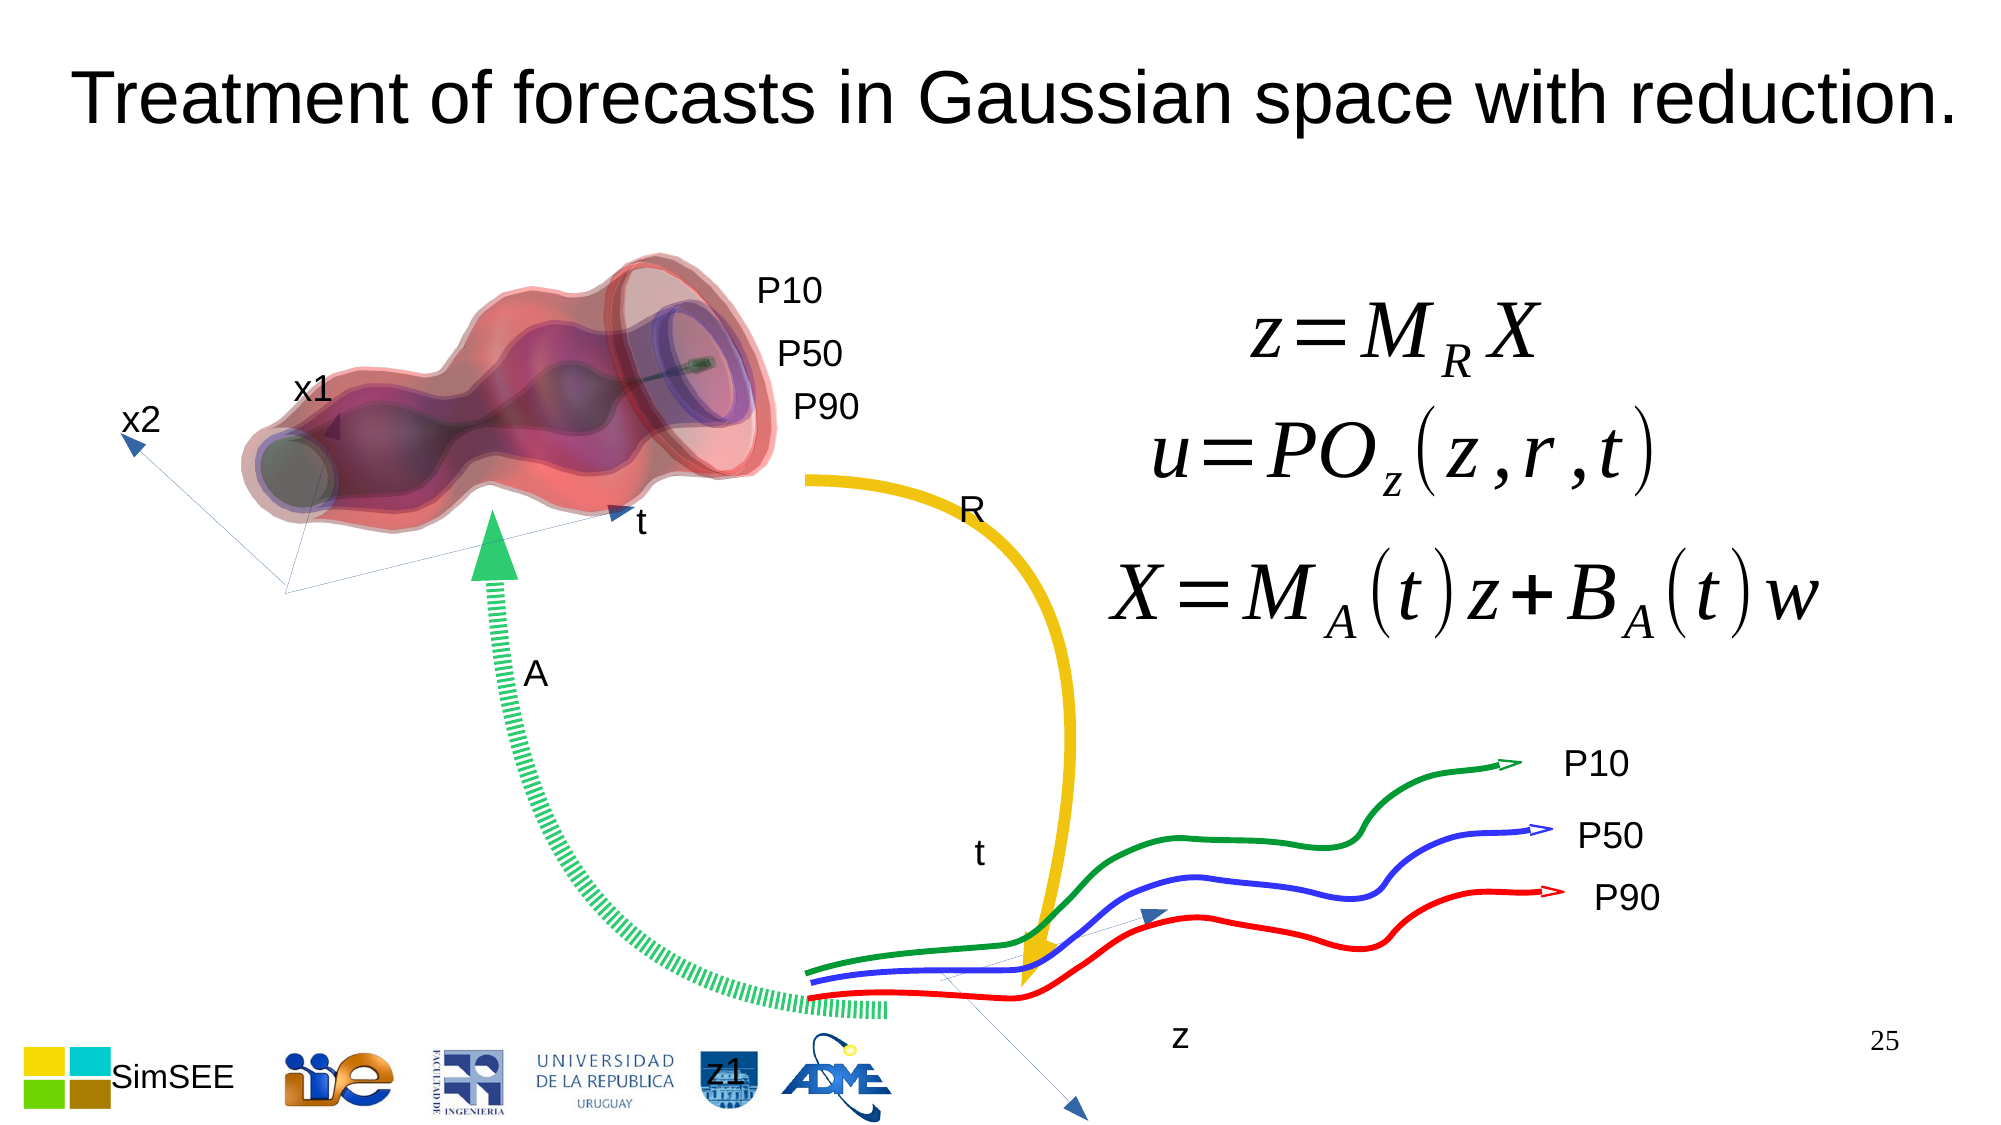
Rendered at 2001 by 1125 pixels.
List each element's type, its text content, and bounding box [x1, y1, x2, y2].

picture [781, 1033, 895, 1124]
text_box z1 [691, 1043, 780, 1112]
text_box x2 [106, 390, 199, 460]
title Treatment of forecasts in Gaussian space with reduction. [57, 17, 1973, 178]
text_box R [944, 480, 975, 550]
chart [1240, 283, 1553, 388]
text_box P90 [1579, 869, 1738, 938]
text_box A [508, 645, 564, 714]
text_box z [1156, 1006, 1217, 1076]
chart [1098, 543, 1830, 650]
picture [274, 1044, 763, 1120]
text_box P10 [1548, 735, 1713, 805]
text_box P90 [778, 378, 980, 447]
text_box P10 [741, 262, 899, 332]
text_box t [621, 492, 676, 562]
picture [21, 1045, 114, 1111]
text_box P50 [762, 325, 925, 394]
text_box P50 [1562, 806, 1732, 876]
chart [1144, 401, 1666, 508]
text_box x1 [278, 359, 371, 429]
text_box t [959, 824, 1014, 893]
